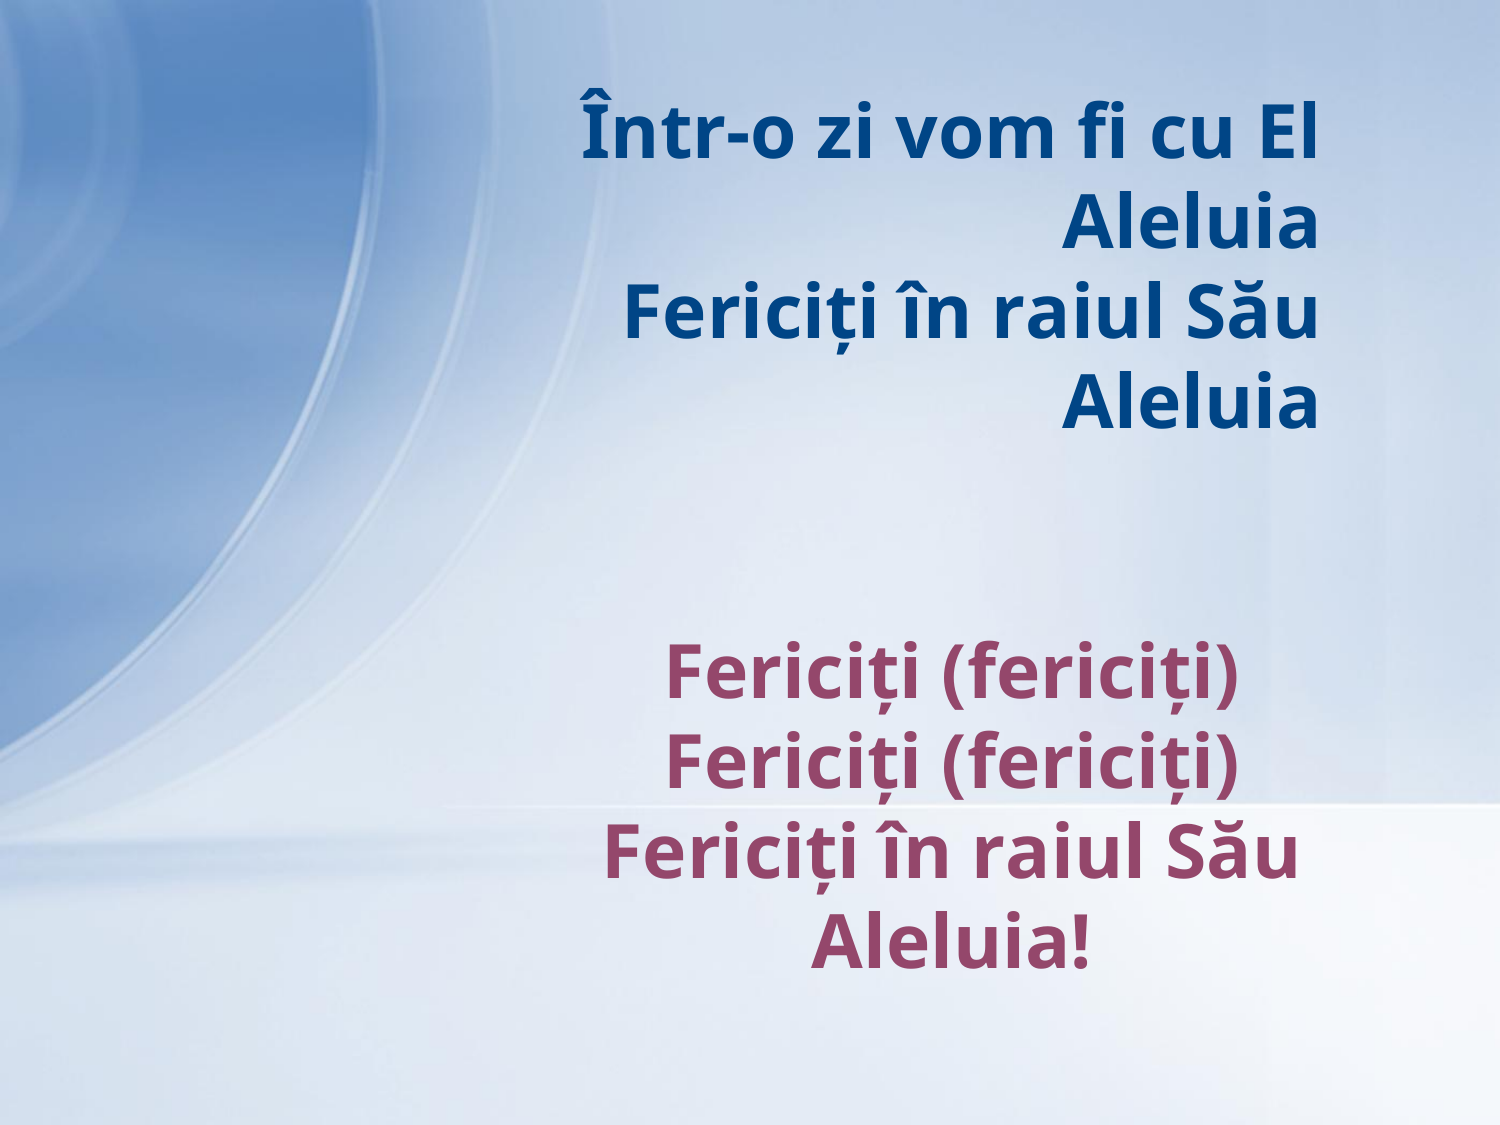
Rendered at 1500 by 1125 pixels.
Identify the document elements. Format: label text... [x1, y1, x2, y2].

picture [0, 0, 1500, 1125]
text_box Într-o zi vom fi cu El Aleluia Fericiți în raiul Său Aleluia Fericiți (fericiți) Fericiți (fericiți) Fericiți în raiul Său Aleluia! [566, 76, 1338, 992]
